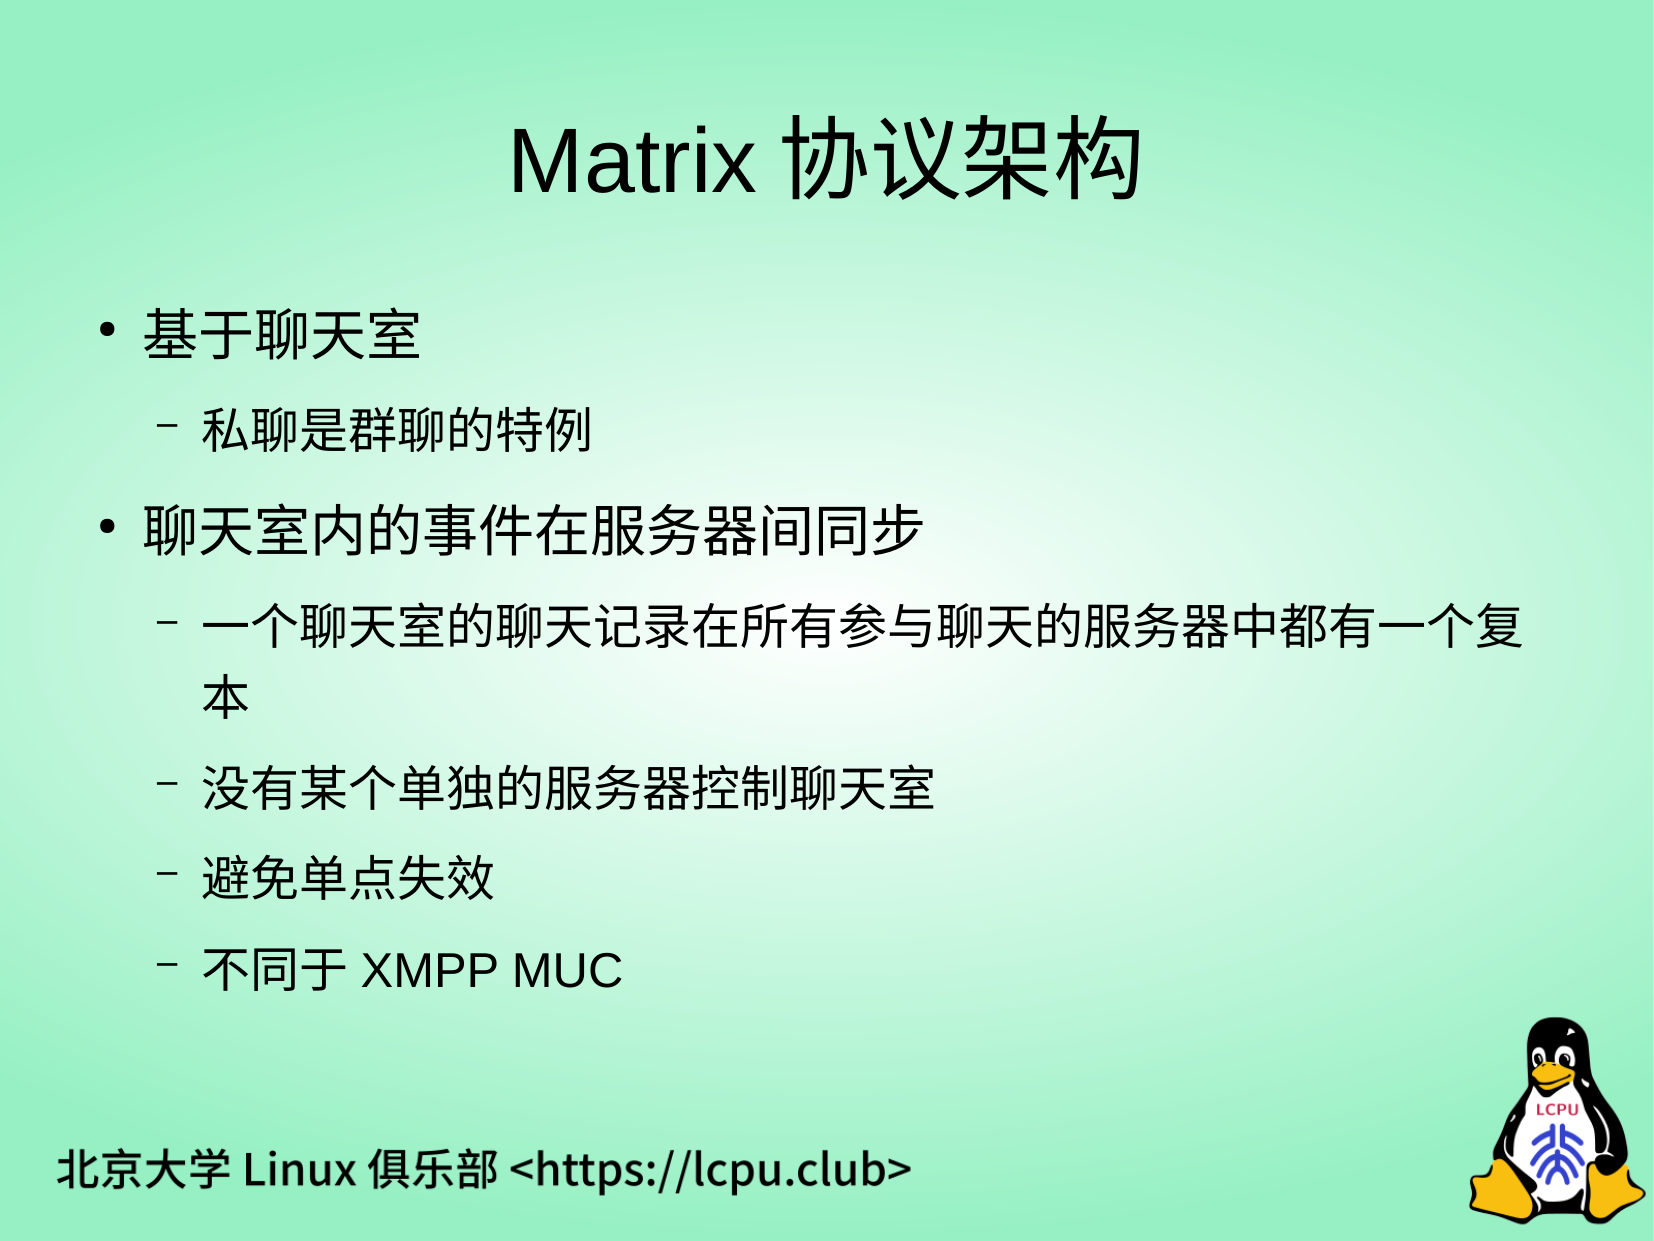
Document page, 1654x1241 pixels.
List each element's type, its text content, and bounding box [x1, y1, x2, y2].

title Matrix协议架构 [82, 49, 1571, 257]
list 基于聊天室 私聊是群聊的特例 聊天室内的事件在服务器间同步 一个聊天室的聊天记录在所有参与聊天的服务器中都有一个复本 没有某个单独的服务器控制聊天室 避免单点失效 不同于XMPP MUC [82, 290, 1571, 1010]
picture [0, 0, 1654, 1241]
